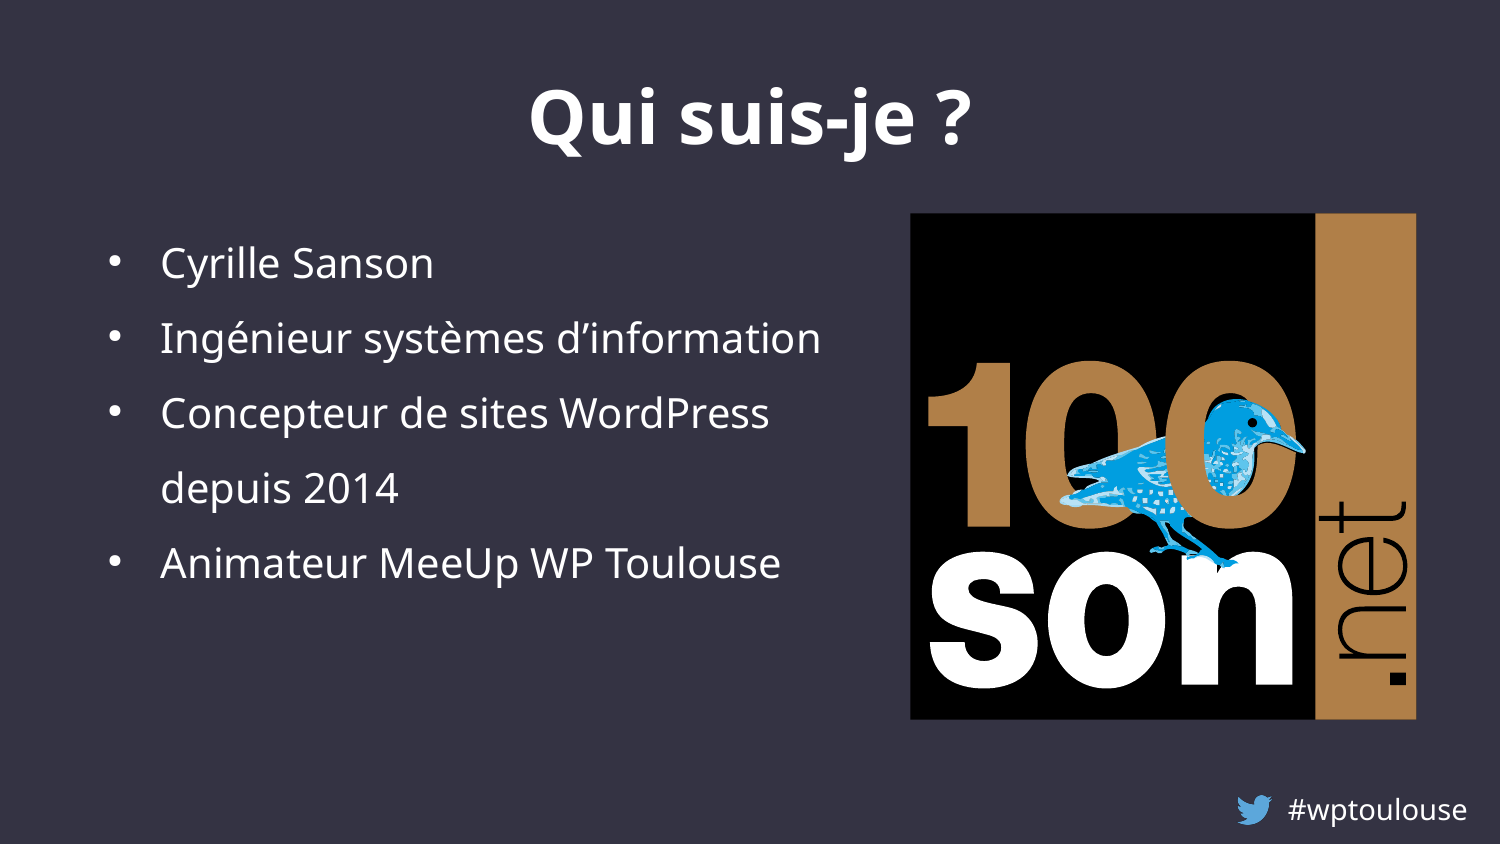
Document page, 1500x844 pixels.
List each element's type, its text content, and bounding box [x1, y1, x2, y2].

list Cyrille Sanson Ingénieur systèmes d’information Concepteur de sites WordPress depuis 2014 Animateur MeeUp WP Toulouse [75, 196, 851, 808]
picture [1236, 795, 1273, 825]
picture [909, 212, 1418, 721]
text_box #wptoulouse [1272, 776, 1488, 832]
title Qui suis-je ? [75, 33, 1425, 175]
